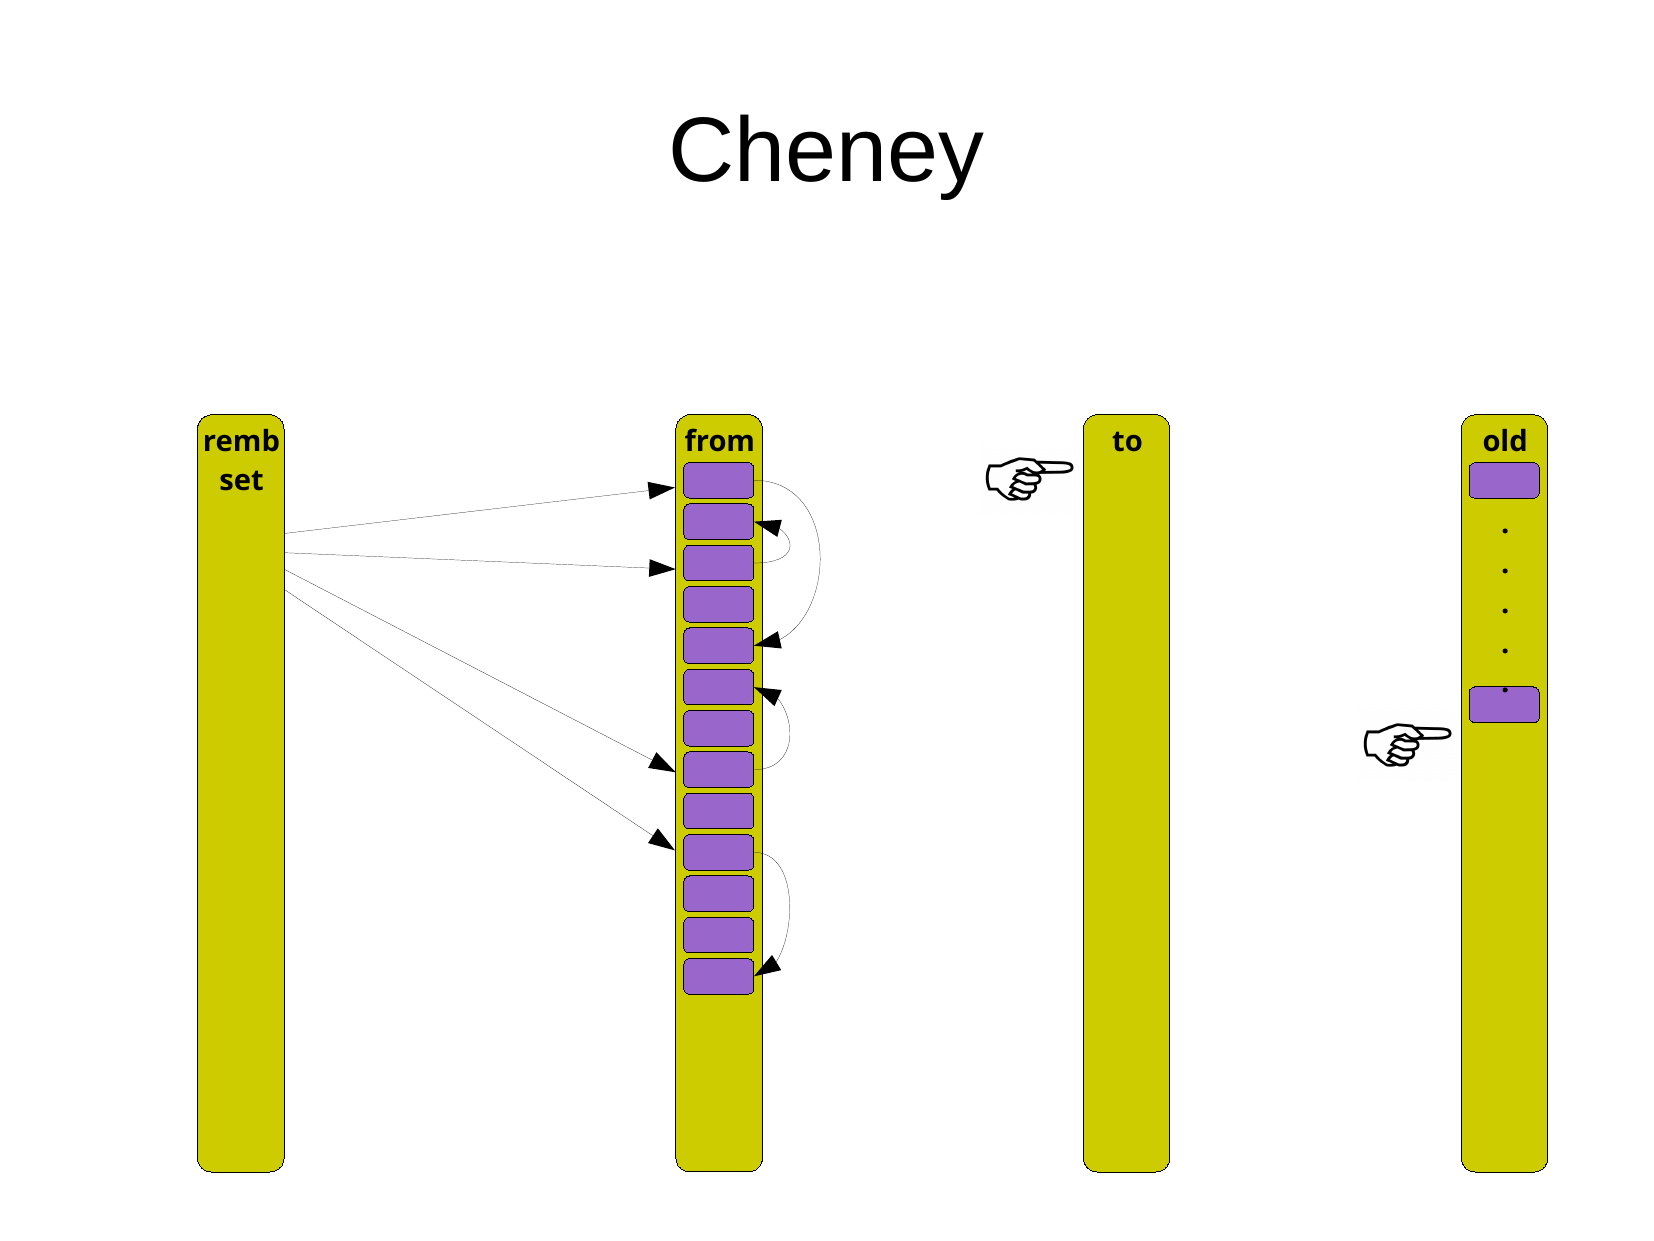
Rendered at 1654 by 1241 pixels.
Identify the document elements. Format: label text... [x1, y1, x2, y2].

text_box from [663, 412, 777, 471]
text_box [1461, 472, 1548, 495]
text_box [675, 471, 763, 1172]
text_box to [1070, 412, 1184, 471]
text_box [197, 496, 285, 1173]
text_box . . . . . [1448, 495, 1562, 681]
picture [1357, 707, 1455, 783]
picture [979, 441, 1077, 517]
text_box old [1448, 412, 1562, 472]
text_box Cheney [143, 91, 1511, 209]
text_box [1461, 681, 1548, 1173]
text_box [1083, 471, 1170, 1173]
text_box remb set [185, 412, 298, 496]
